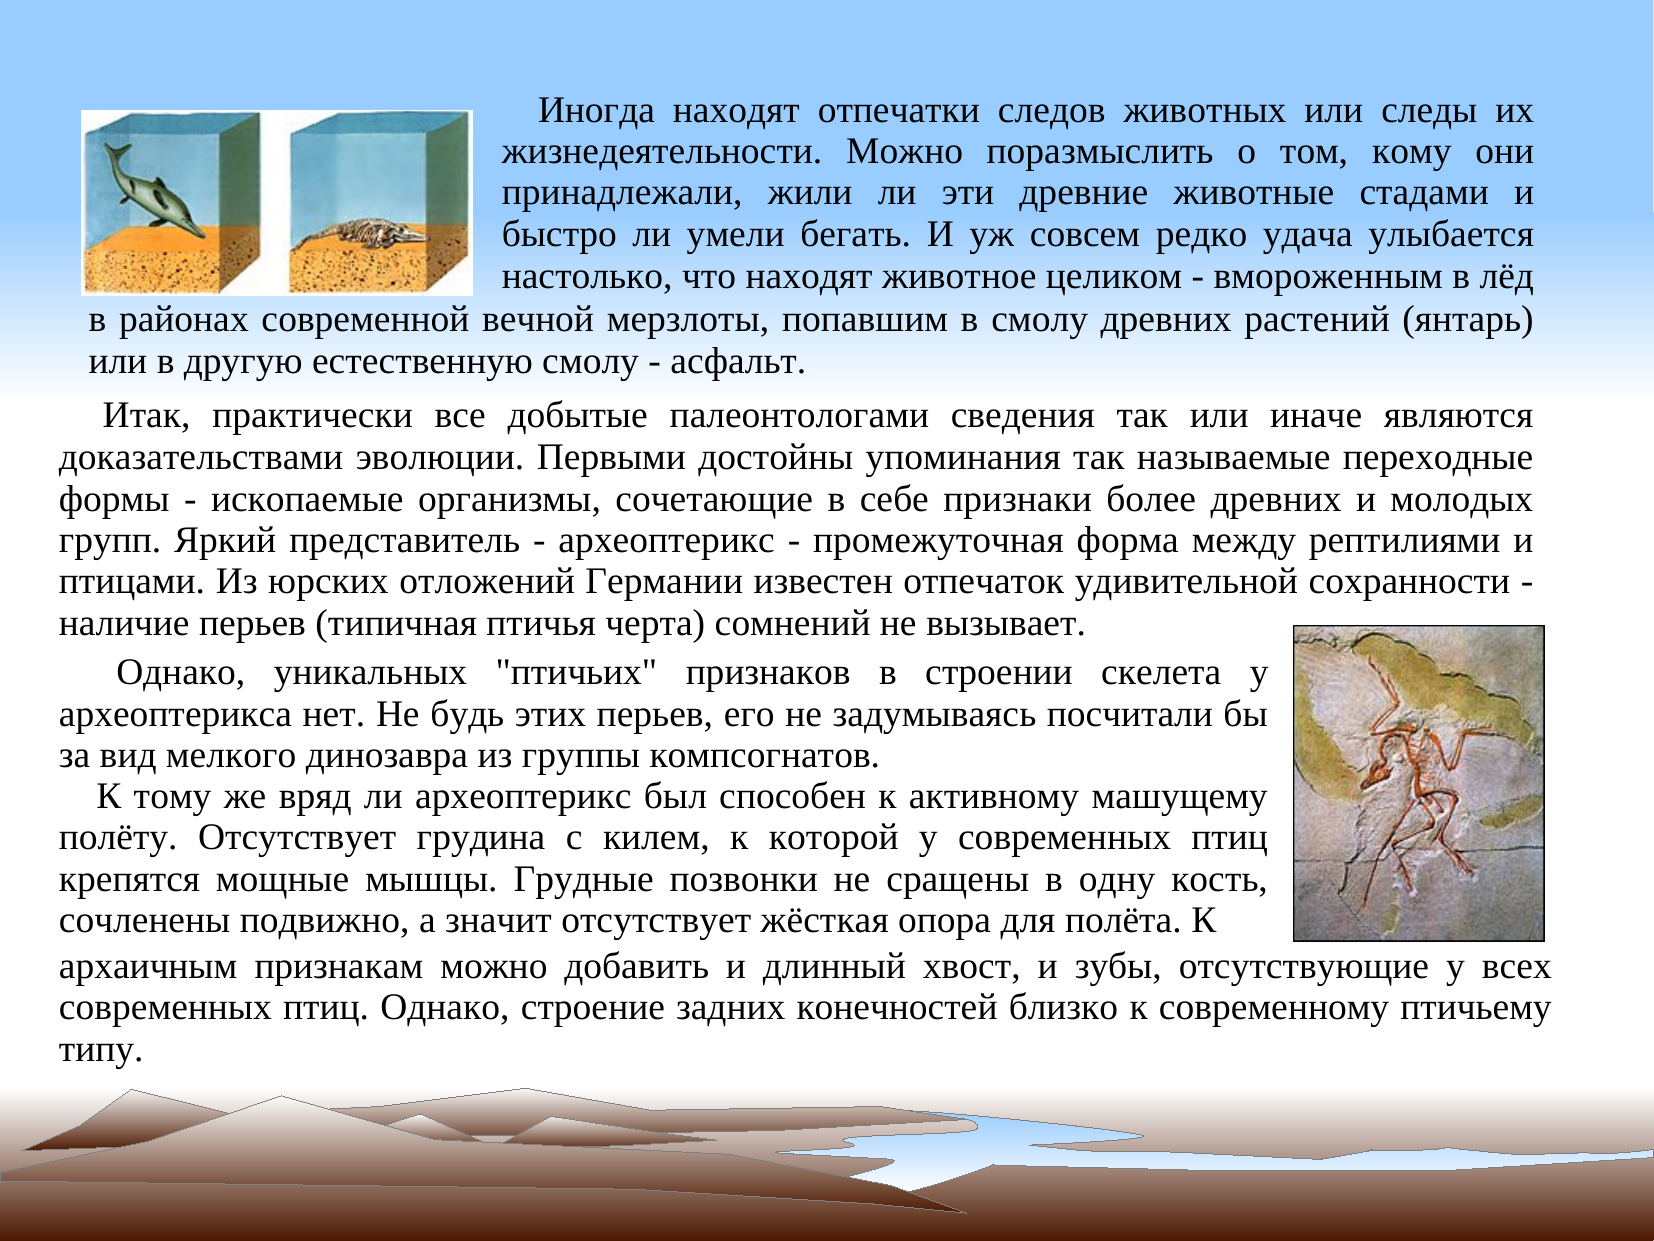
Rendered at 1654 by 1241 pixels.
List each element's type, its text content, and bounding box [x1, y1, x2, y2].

text_box Однако, уникальных "птичьих" признаков в строении скелета у археоптерикса нет. Не будь этих перьев, его не задумываясь посчитали бы за вид мелкого динозавра из группы компсогнатов. [59, 651, 1270, 774]
picture [1293, 625, 1545, 942]
picture [81, 110, 473, 296]
text_box в районах современной вечной мерзлоты, попавшим в смолу древних растений (янтарь) или в другую естественную смолу - асфальт. [88, 298, 1536, 394]
text_box Итак, практически все добытые палеонтологами сведения так или иначе являются доказательствами эволюции. Первыми достойны упоминания так называемые переходные формы - ископаемые организмы, сочетающие в себе признаки более древних и молодых групп. Яркий представитель - археоптерикс - промежуточная форма между рептилиями и птицами. Из юрских отложений Германии известен отпечаток удивительной сохранности - наличие перьев (типичная птичья черта) сомнений не вызывает. [59, 394, 1536, 650]
text_box архаичным признакам можно добавить и длинный хвост, и зубы, отсутствующие у всех современных птиц. Однако, строение задних конечностей близко к современному птичьему типу. [59, 944, 1554, 1130]
text_box Иногда находят отпечатки следов животных или следы их жизнедеятельности. Можно поразмыслить о том, кому они принадлежали, жили ли эти древние животные стадами и быстро ли умели бегать. И уж совсем редко удача улыбается настолько, что находят животное целиком - вмороженным в лёд [501, 88, 1536, 298]
text_box К тому же вряд ли археоптерикс был способен к активному машущему полёту. Отсутствует грудина с килем, к которой у современных птиц крепятся мощные мышцы. Грудные позвонки не сращены в одну кость, сочленены подвижно, а значит отсутствует жёсткая опора для полёта. К [59, 774, 1270, 944]
